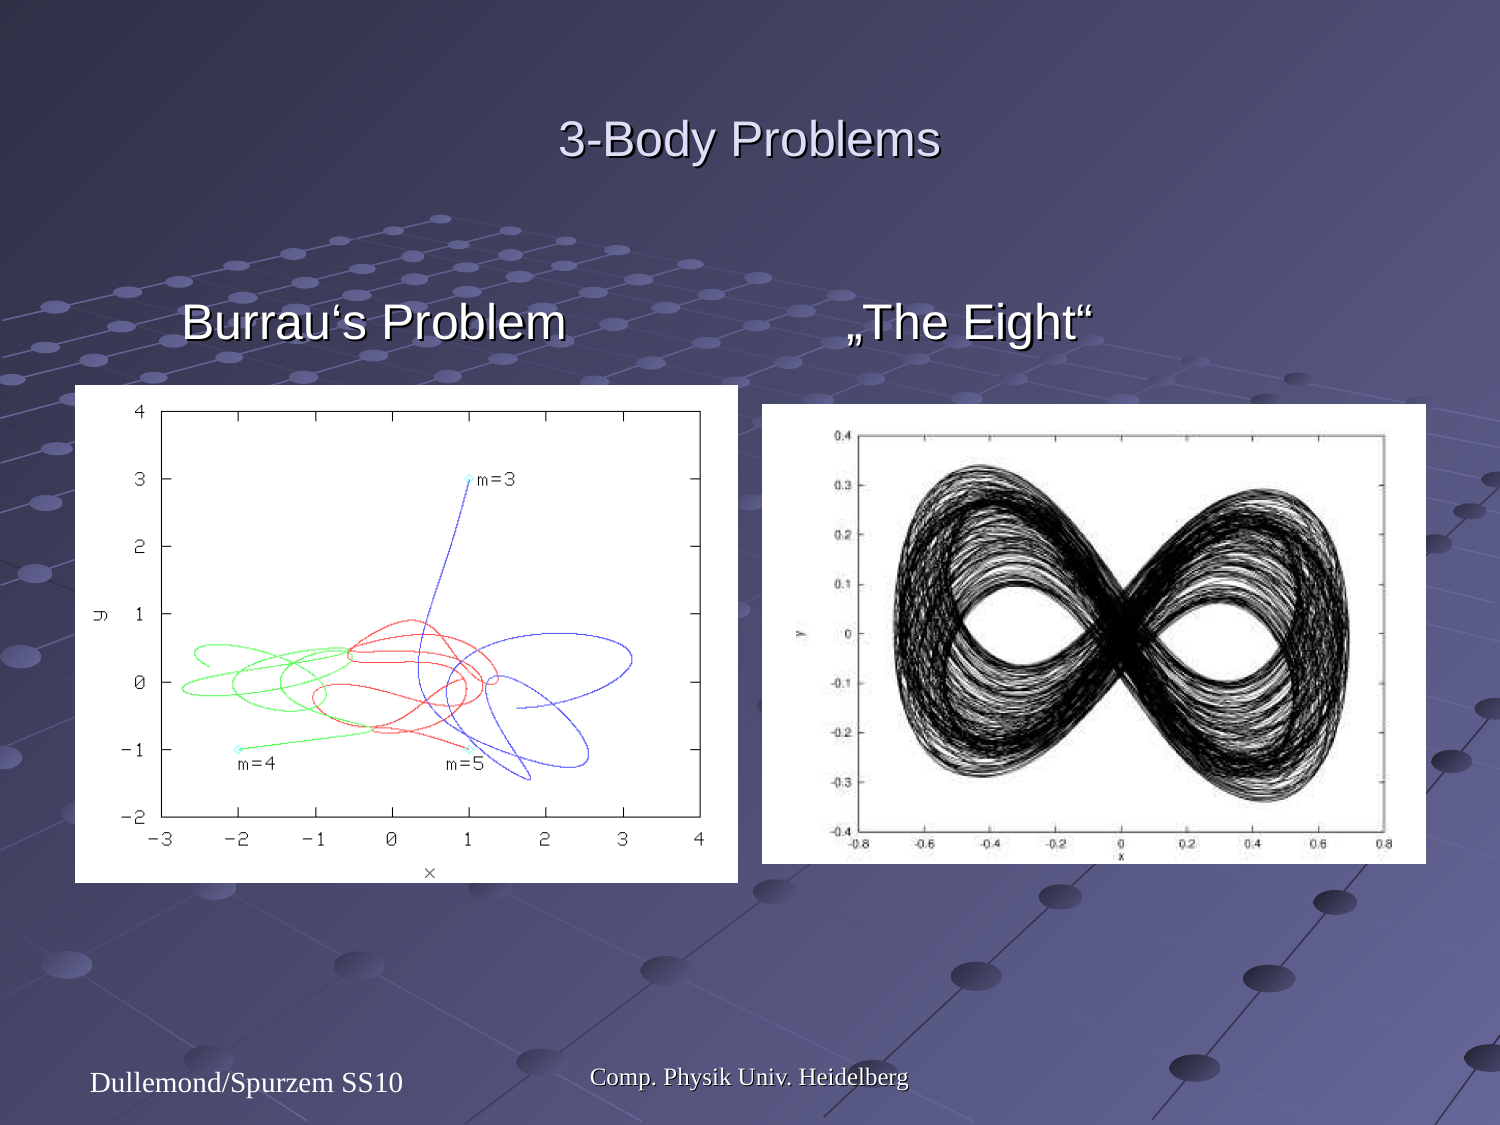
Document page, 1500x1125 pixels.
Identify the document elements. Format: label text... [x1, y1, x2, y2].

title 3-Body Problems [75, 45, 1426, 233]
picture [75, 385, 738, 883]
picture [762, 404, 1426, 864]
text_box Burrau‘s Problem „The Eight“ [166, 281, 1124, 358]
